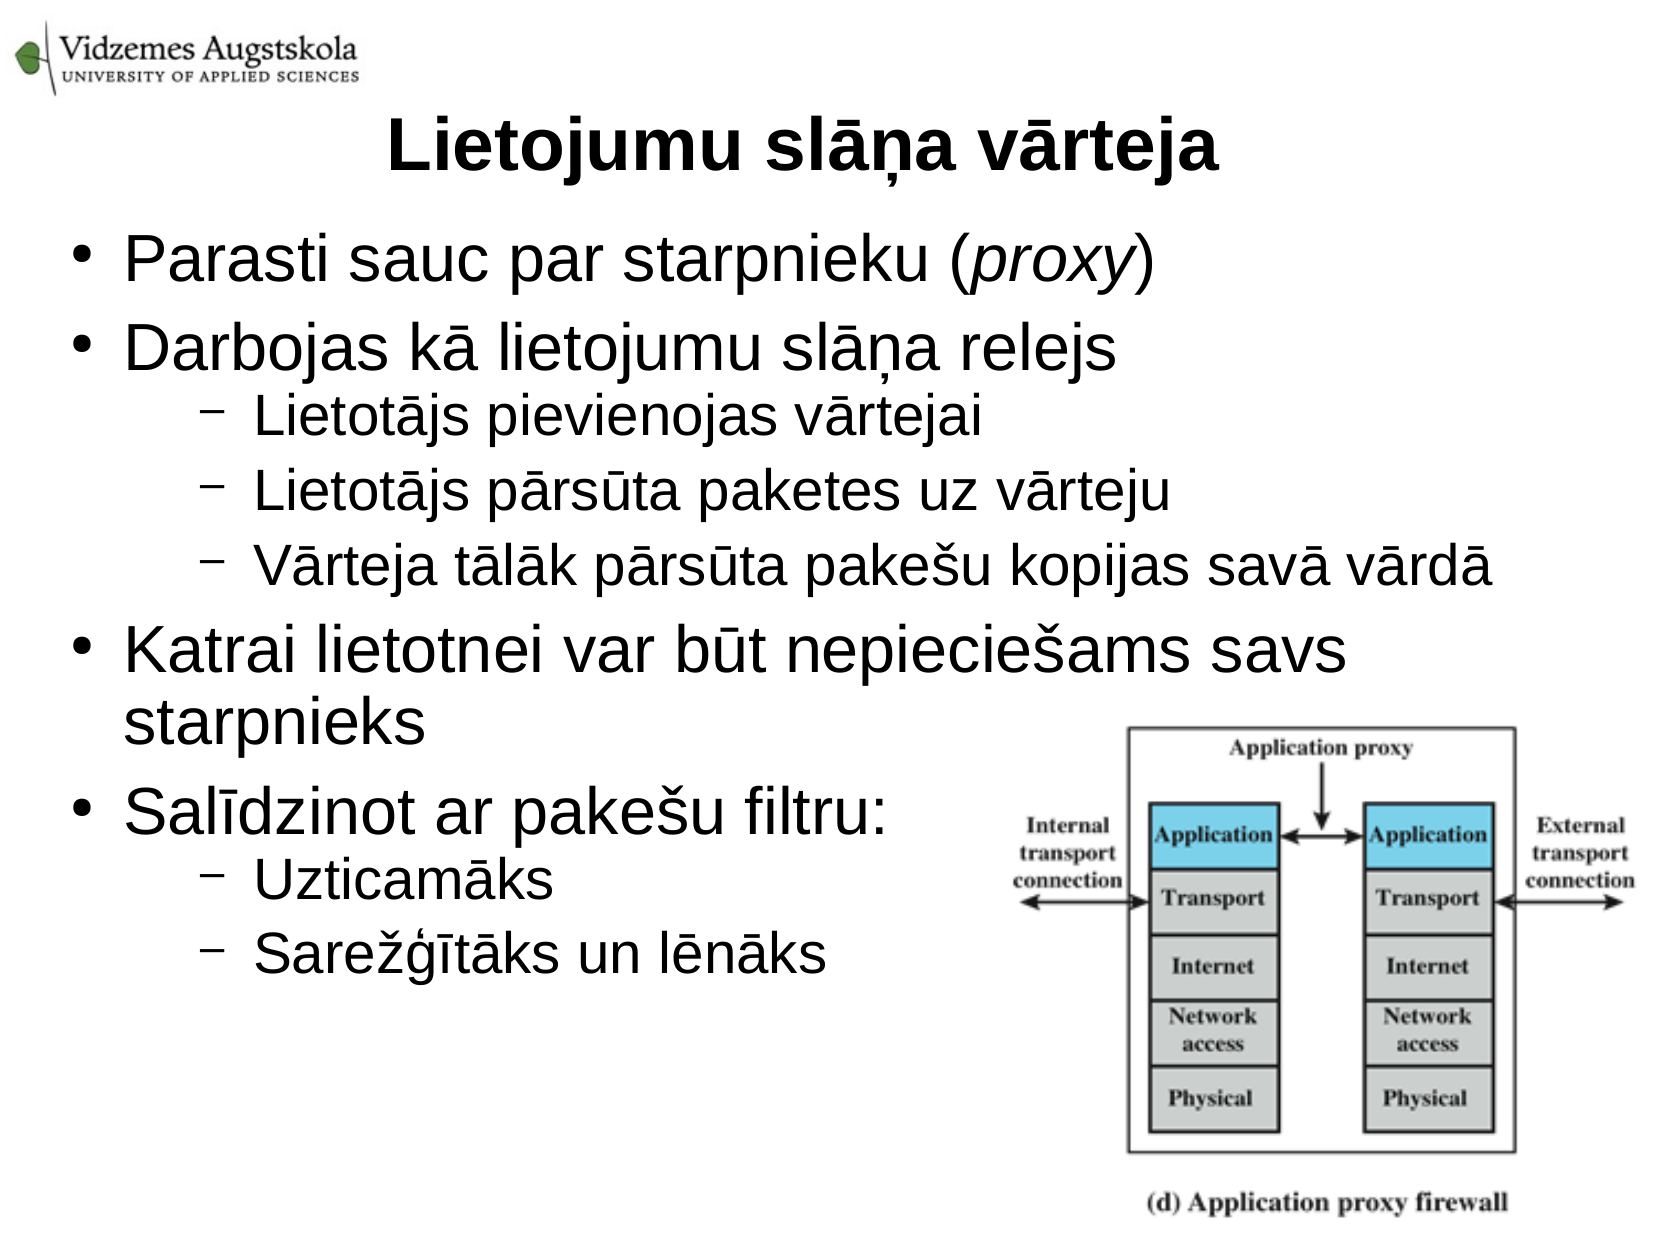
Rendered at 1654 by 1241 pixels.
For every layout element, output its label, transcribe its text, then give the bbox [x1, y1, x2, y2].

picture [5, 2, 368, 113]
list Parasti sauc par starpnieku (proxy) Darbojas kā lietojumu slāņa relejs Lietotājs pievienojas vārtejai Lietotājs pārsūta paketes uz vārteju Vārteja tālāk pārsūta pakešu kopijas savā vārdā Katrai lietotnei var būt nepieciešams savs starpnieks Salīdzinot ar pakešu filtru: Uzticamāks Sarežģītāks un lēnāks [37, 216, 1524, 1087]
picture [992, 696, 1652, 1240]
title Lietojumu slāņa vārteja [94, 96, 1512, 195]
